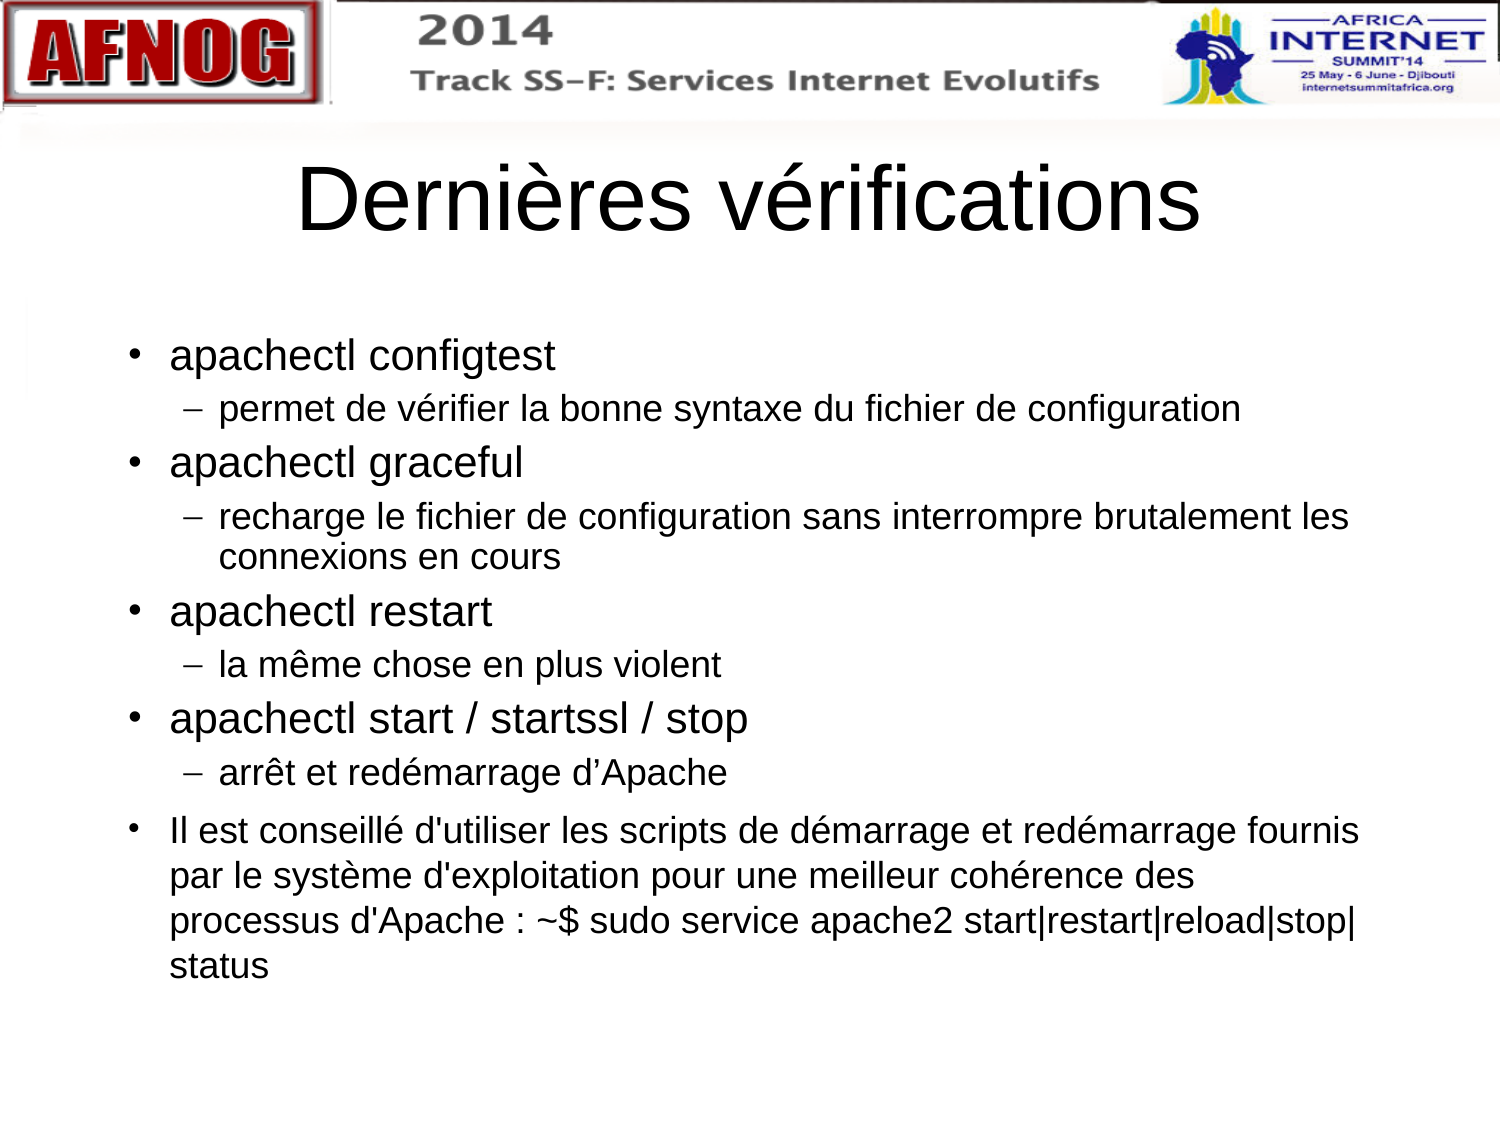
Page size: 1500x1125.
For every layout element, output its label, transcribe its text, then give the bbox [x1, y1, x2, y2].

list apachectl configtest permet de vérifier la bonne syntaxe du fichier de configuration apachectl graceful recharge le fichier de configuration sans interrompre brutalement les connexions en cours apachectl restart la même chose en plus violent apachectl start / startssl / stop arrêt et redémarrage d’Apache Il est conseillé d'utiliser les scripts de démarrage et redémarrage fournis par le système d'exploitation pour une meilleur cohérence des processus d'Apache : ~$ sudo service apache2 start|restart|reload|stop|status [112, 324, 1388, 1000]
picture [0, 0, 1500, 1125]
title Dernières vérifications [112, 99, 1388, 288]
